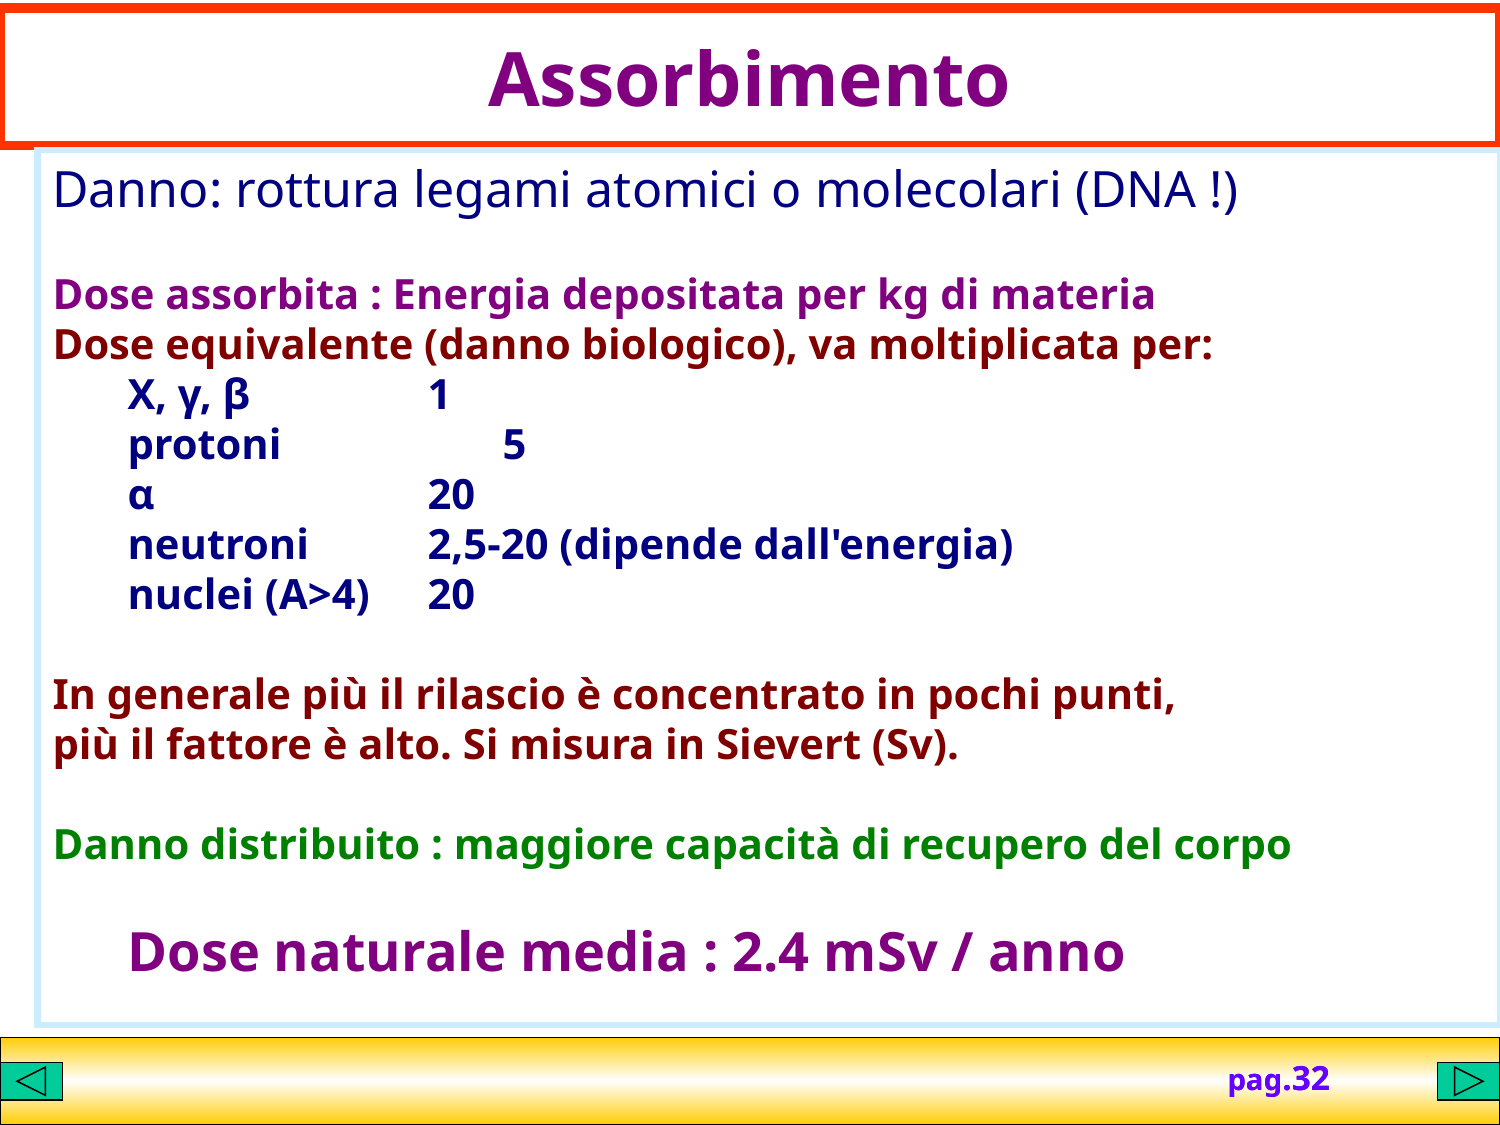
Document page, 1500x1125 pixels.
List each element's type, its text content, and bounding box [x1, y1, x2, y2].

title Assorbimento [0, 7, 1500, 146]
text_box Danno: rottura legami atomici o molecolari (DNA !) Dose assorbita : Energia depositata per kg di materia Dose equivalente (danno biologico), va moltiplicata per: X, γ, β 1 protoni 5 α 20 neutroni 2,5-20 (dipende dall'energia) nuclei (A>4) 20 In generale più il rilascio è concentrato in pochi punti, più il fattore è alto. Si misura in Sievert (Sv). Danno distribuito : maggiore capacità di recupero del corpo Dose naturale media : 2.4 mSv / anno [37, 149, 1500, 1025]
text_box pag.<number> [1212, 1049, 1413, 1125]
